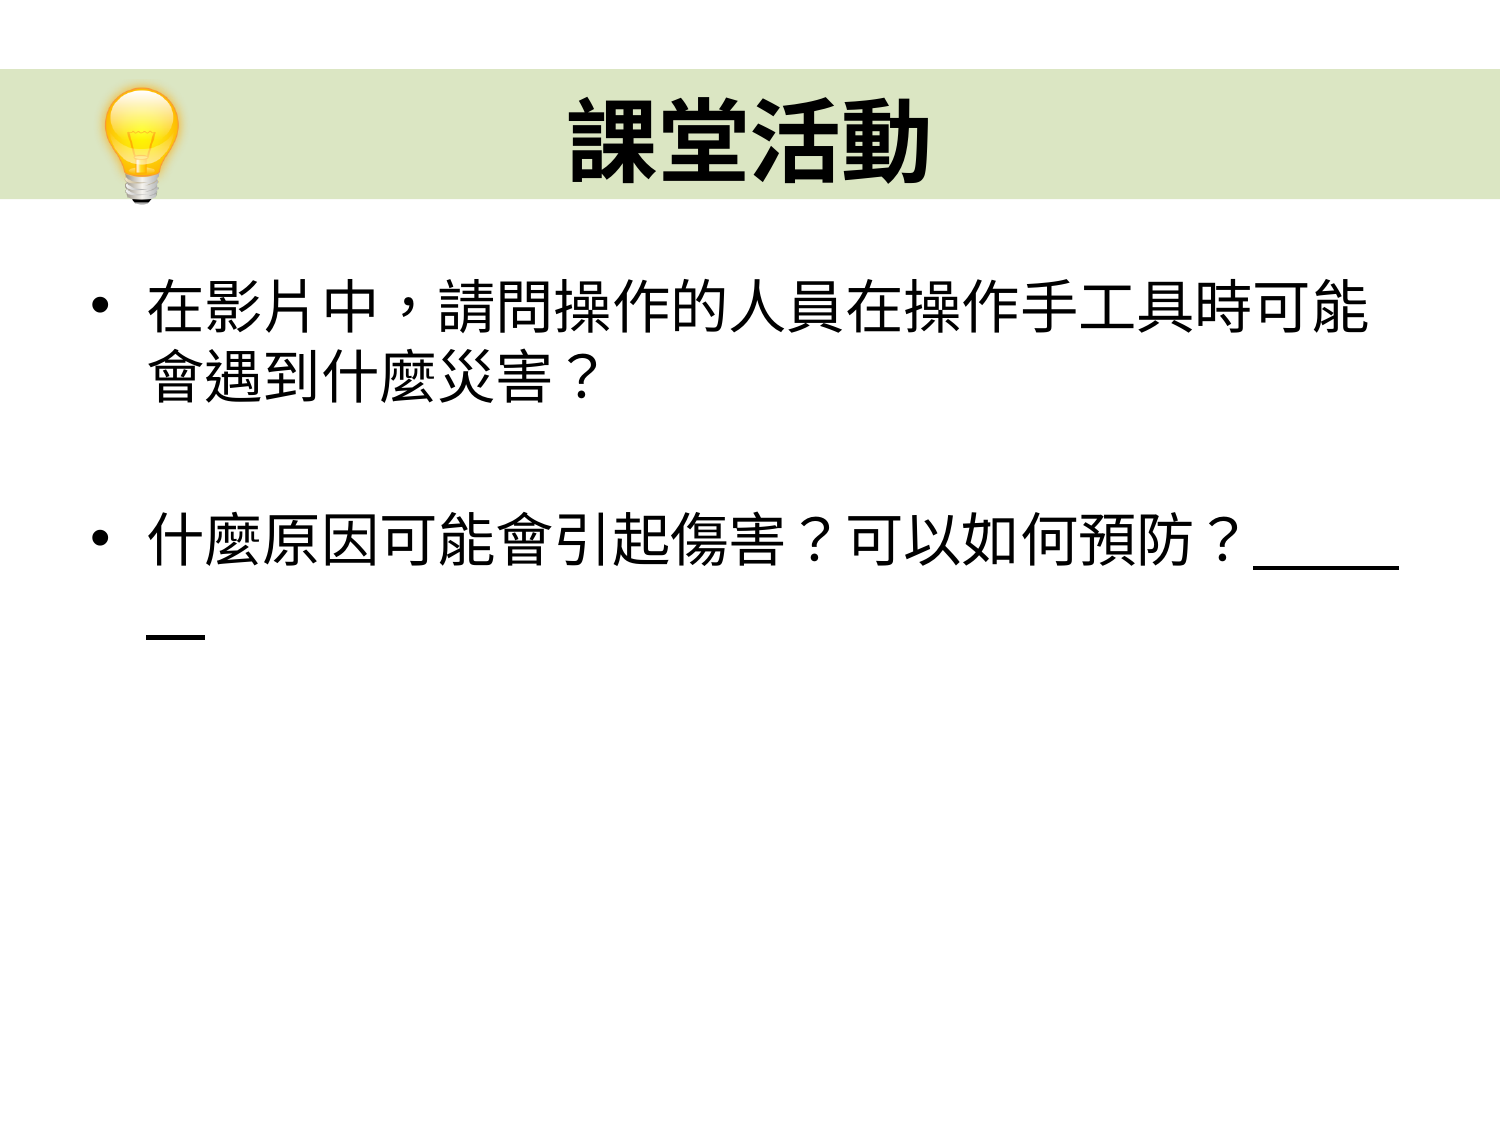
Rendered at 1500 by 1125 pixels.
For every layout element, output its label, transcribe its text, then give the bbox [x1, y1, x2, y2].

list 在影片中，請問操作的人員在操作手工具時可能會遇到什麼災害？ 什麼原因可能會引起傷害？可以如何預防？ [75, 262, 1425, 1005]
text_box [0, 69, 75, 200]
title 課堂活動 [75, 45, 1425, 233]
text_box [1425, 69, 1500, 200]
picture [78, 79, 204, 206]
